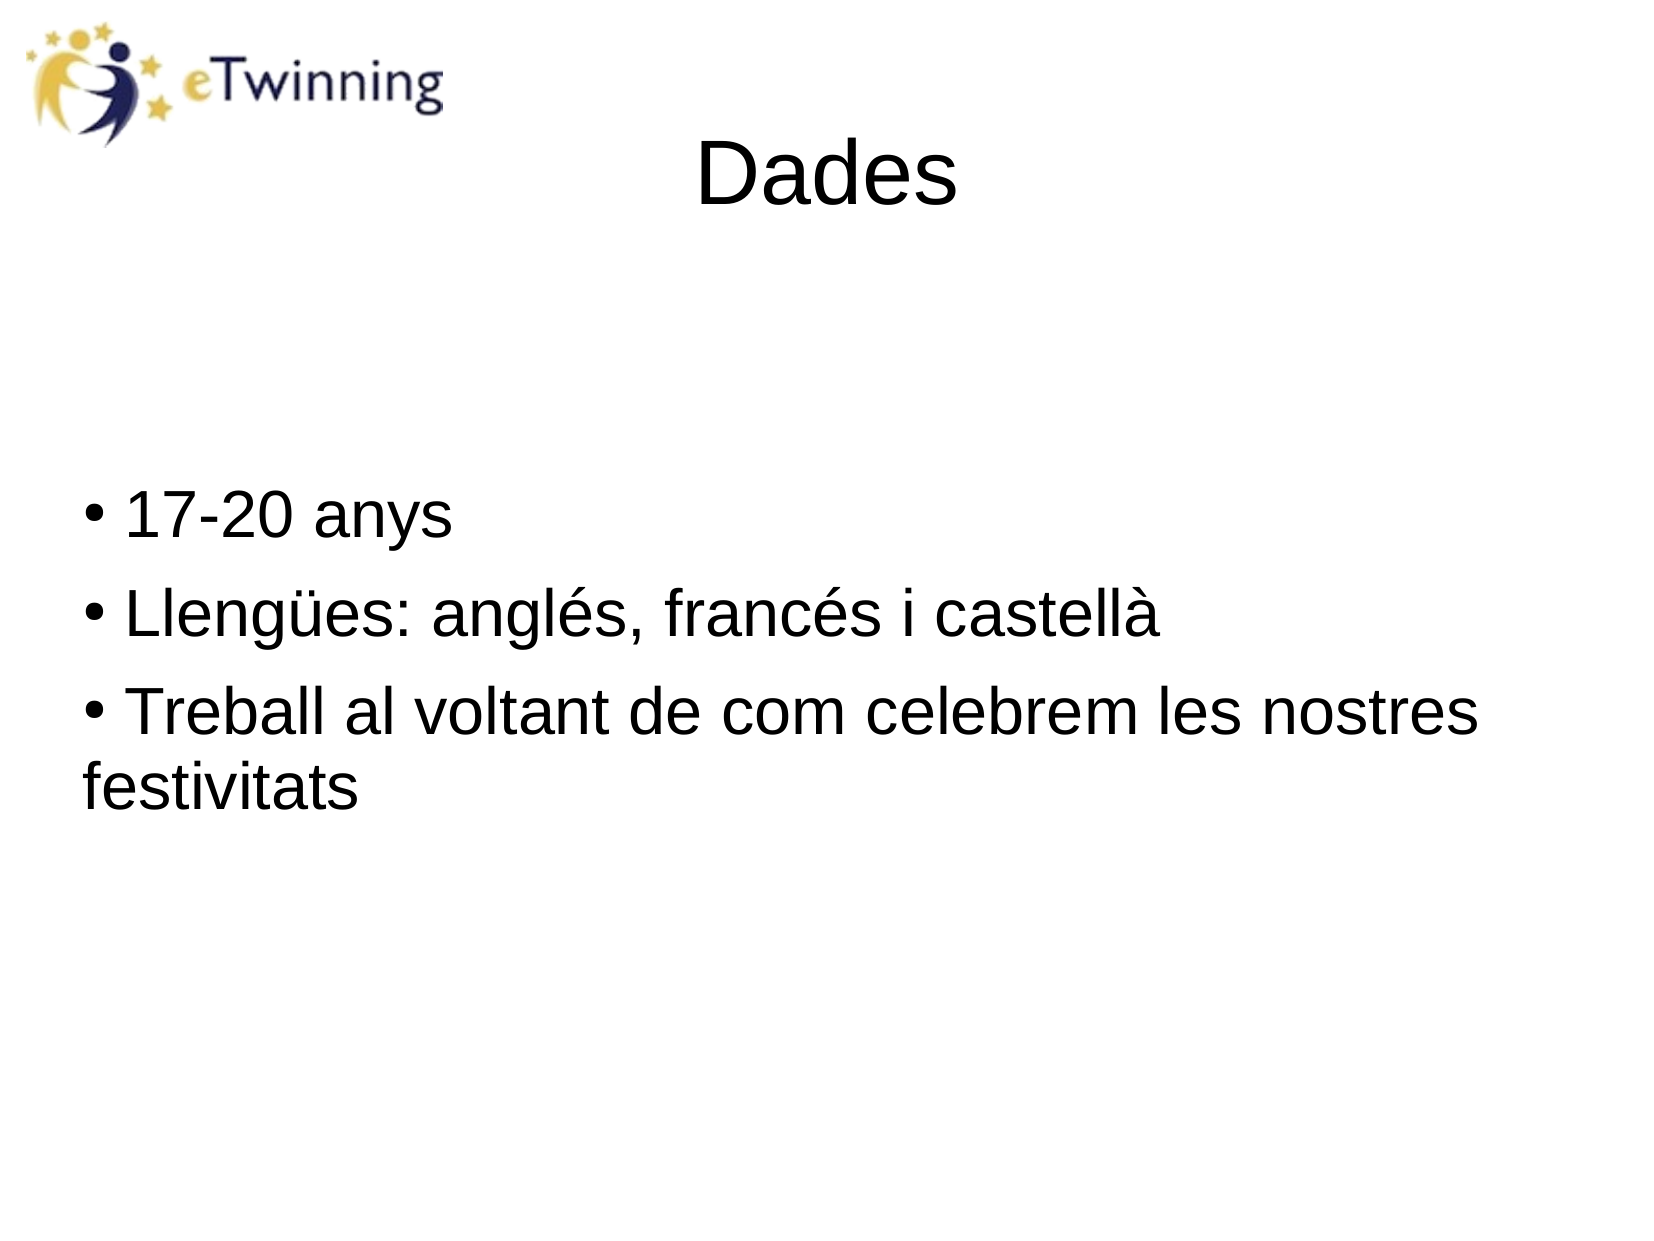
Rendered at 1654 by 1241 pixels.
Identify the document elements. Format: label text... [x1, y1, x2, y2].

picture [26, 20, 443, 148]
title Dades [82, 88, 1571, 257]
subtitle 17-20 anys Llengües: anglés, francés i castellà Treball al voltant de com celebrem les nostres festivitats [82, 290, 1571, 1109]
